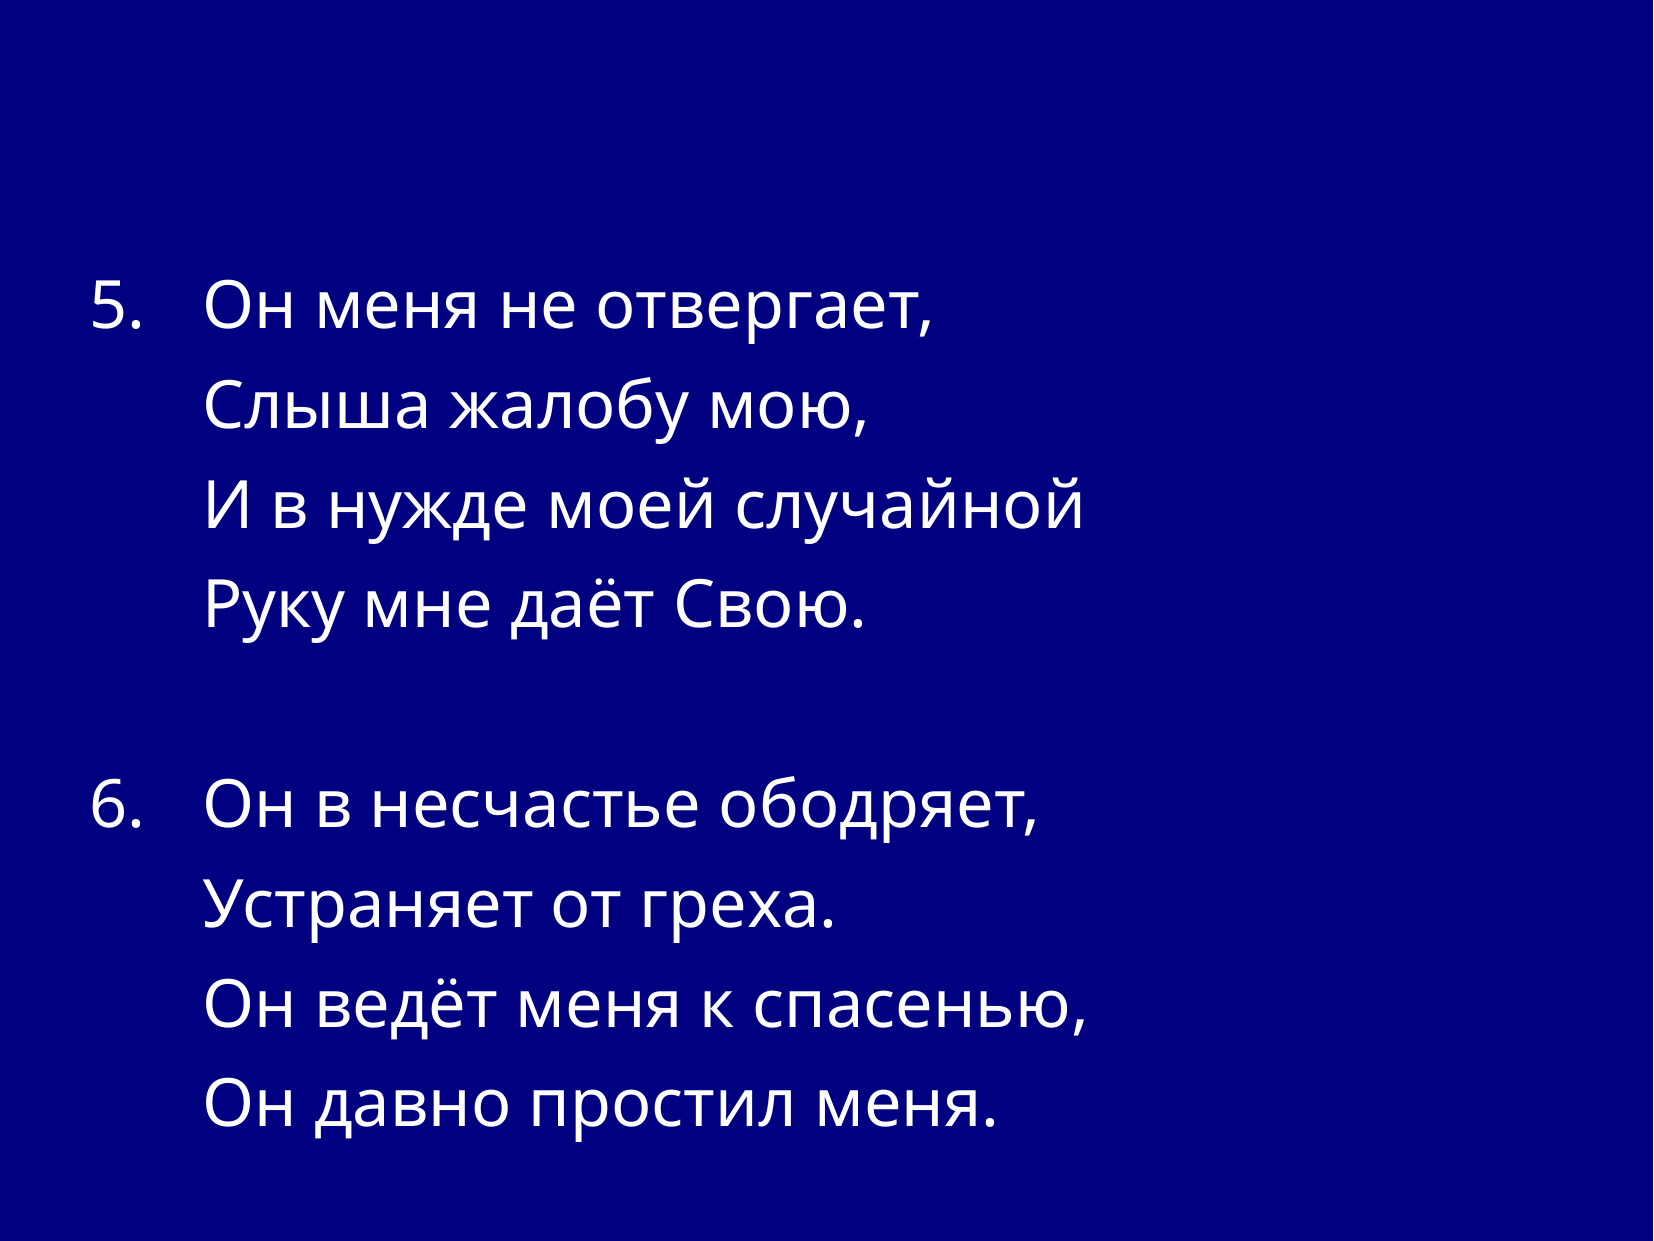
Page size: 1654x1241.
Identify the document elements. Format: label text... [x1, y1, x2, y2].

text_box 5. Он меня не отвергает, Слыша жалобу мою, И в нужде моей случайной Руку мне даёт Свою. 6. Он в несчастье ободряет, Устраняет от греха. Он ведёт меня к спасенью, Он давно простил меня. [75, 150, 1576, 1163]
